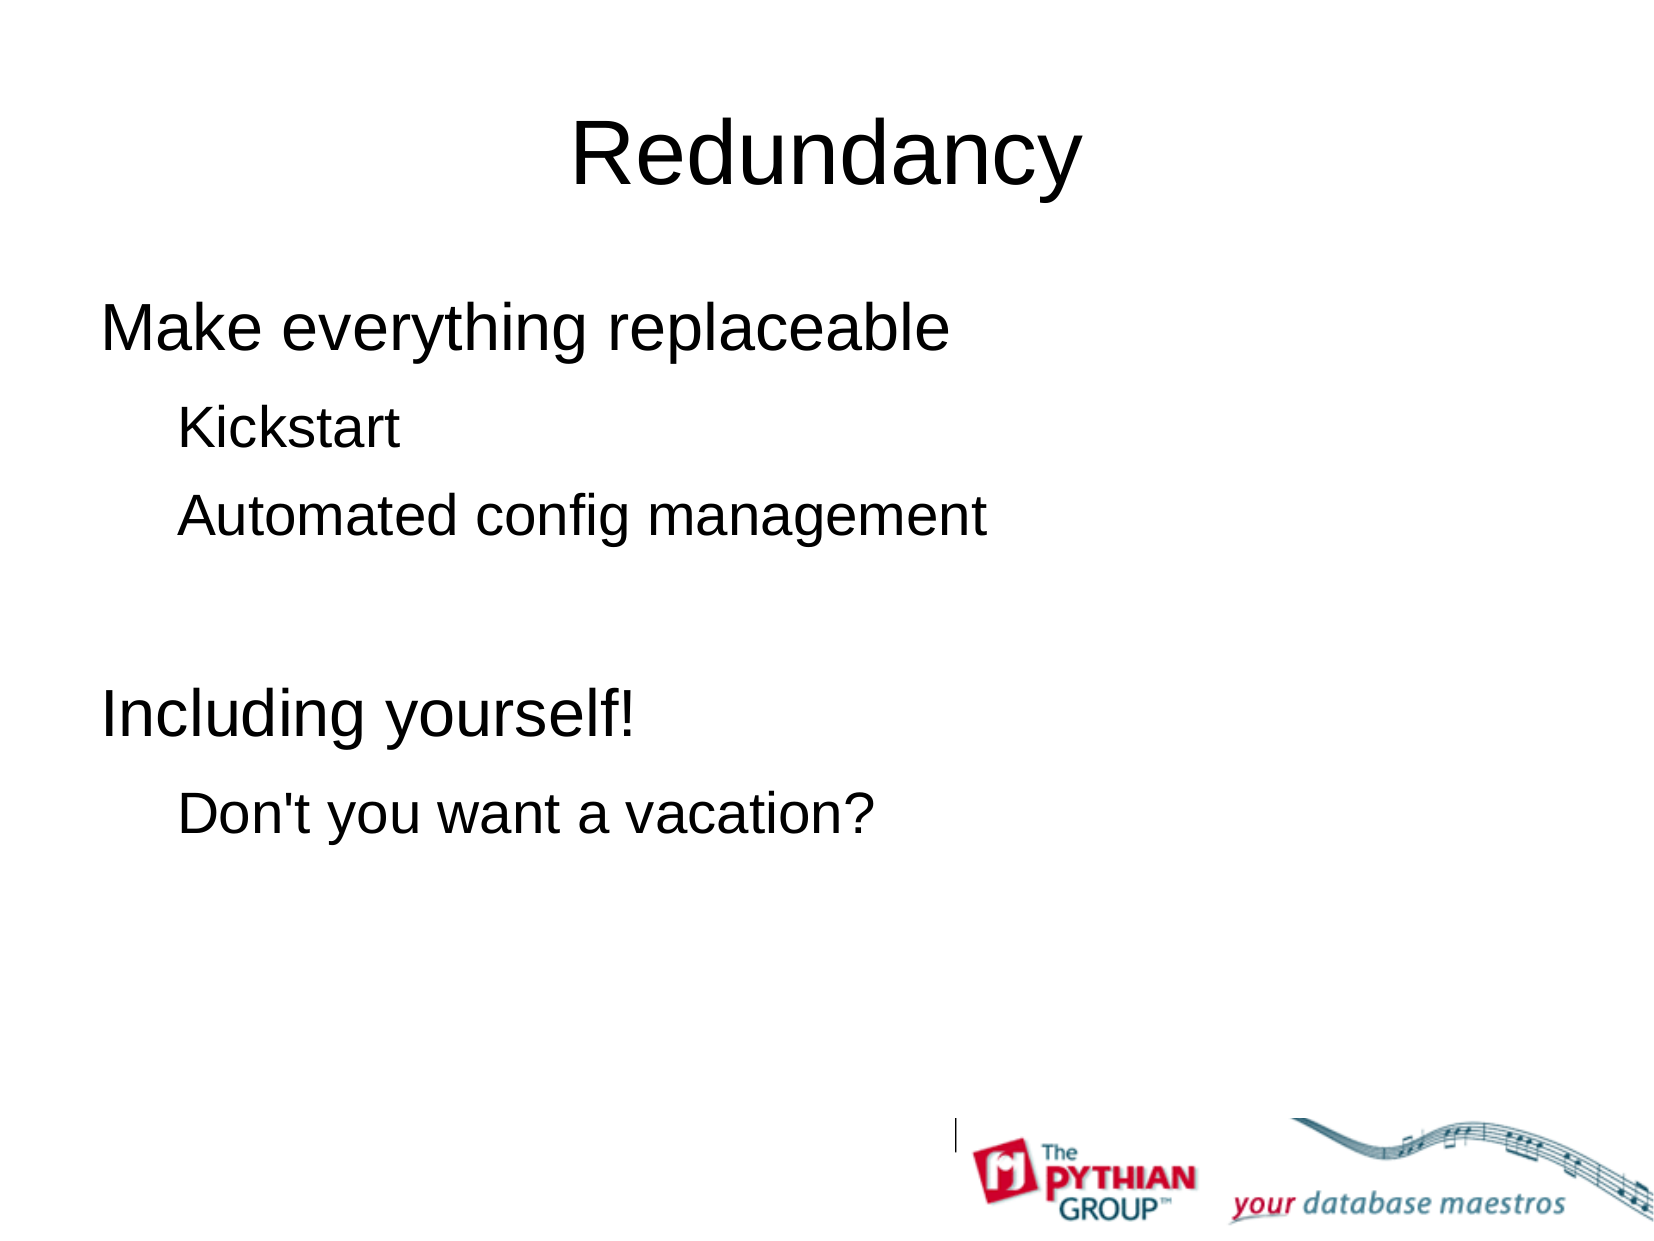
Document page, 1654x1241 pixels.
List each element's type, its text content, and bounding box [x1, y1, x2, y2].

title Redundancy [82, 56, 1571, 250]
list Make everything replaceable Kickstart Automated config management Including yourself! Don't you want a vacation? [82, 290, 1571, 1094]
picture [955, 1118, 1654, 1241]
